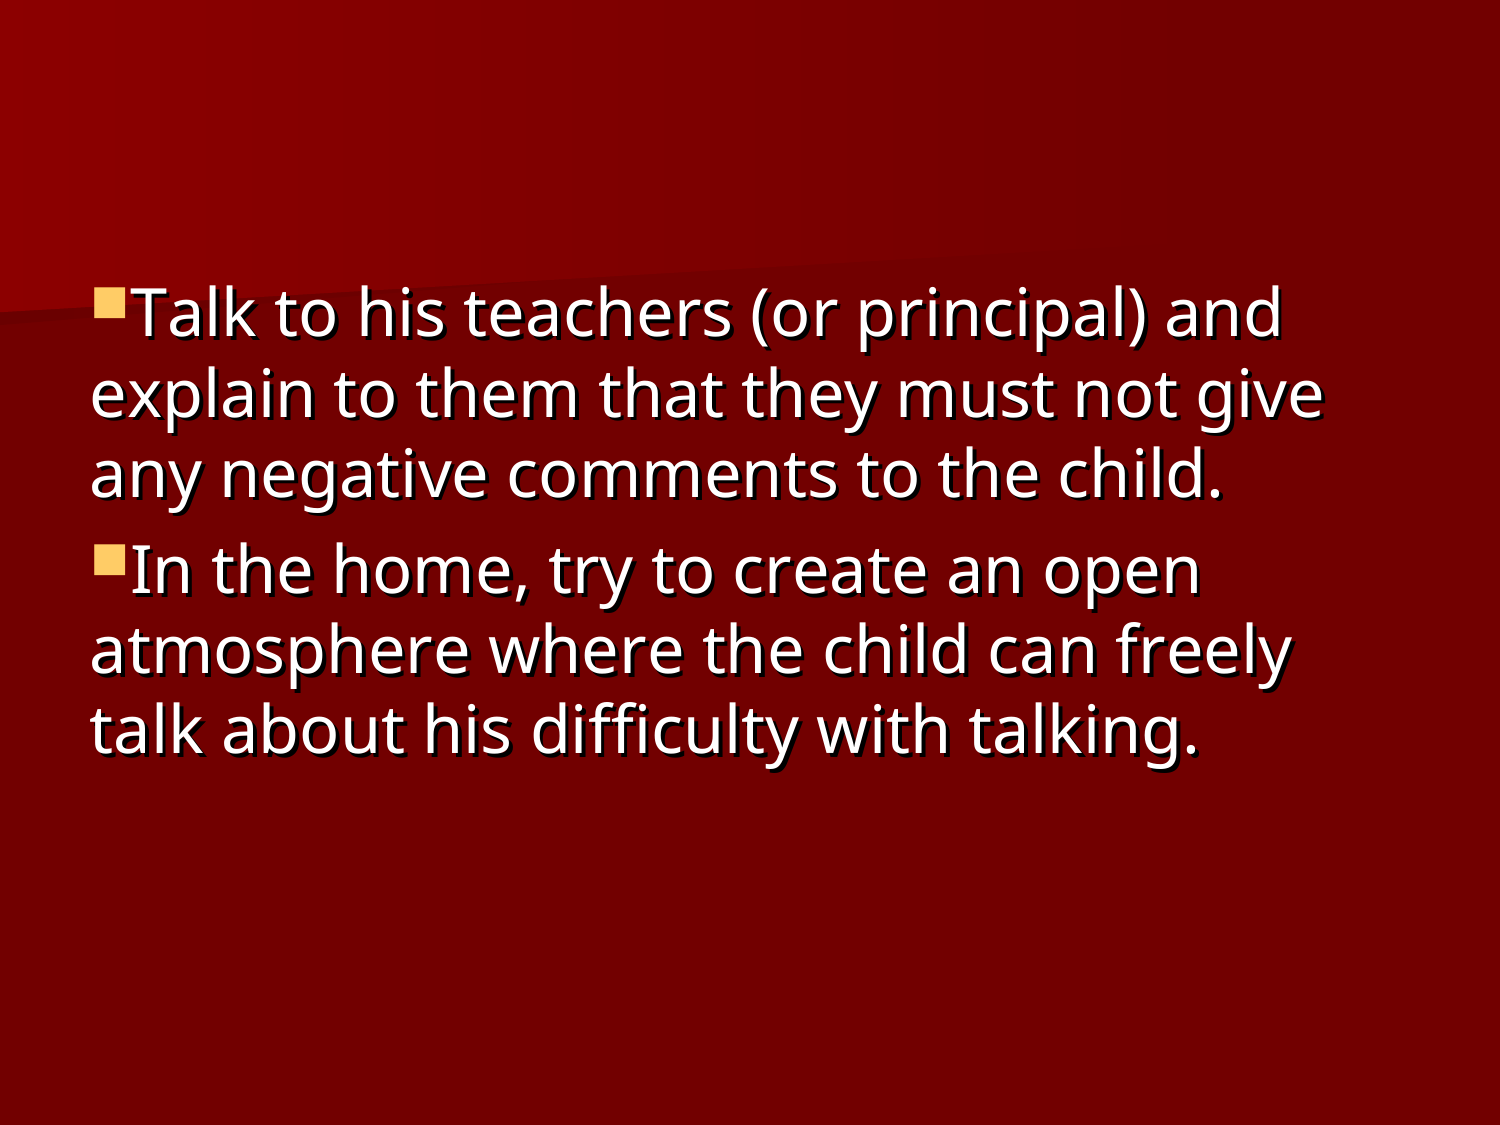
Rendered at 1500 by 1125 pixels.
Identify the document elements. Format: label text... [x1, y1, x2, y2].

list Talk to his teachers (or principal) and explain to them that they must not give any negative comments to the child. In the home, try to create an open atmosphere where the child can freely talk about his difficulty with talking. [75, 262, 1426, 1000]
